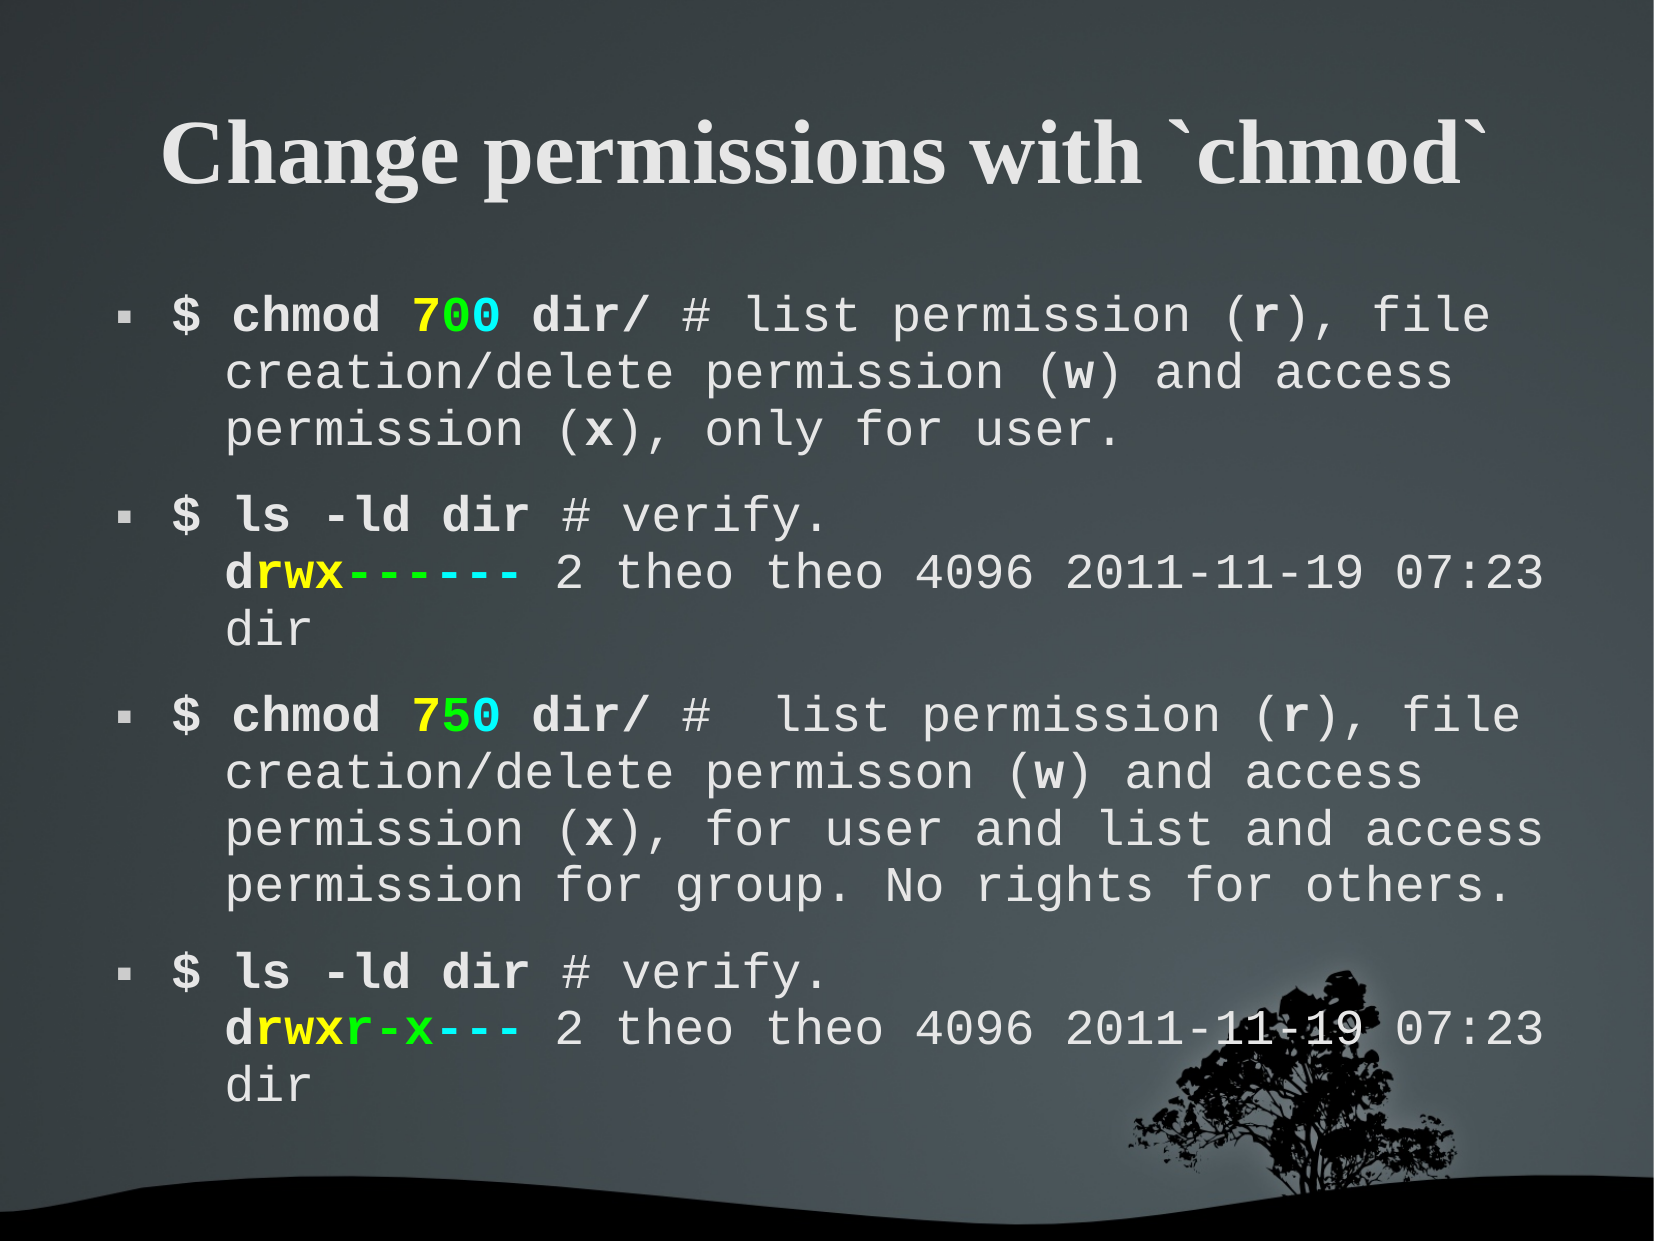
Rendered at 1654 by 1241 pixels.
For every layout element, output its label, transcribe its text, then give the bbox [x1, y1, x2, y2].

list $ chmod 700 dir/ # list permission (r), file creation/delete permission (w) and access permission (x), only for user. $ ls -ld dir # verify. drwx------ 2 theo theo 4096 2011-11-19 07:23 dir $ chmod 750 dir/ # list permission (r), file creation/delete permisson (w) and access permission (x), for user and list and access permission for group. No rights for others. $ ls -ld dir # verify. drwxr-x--- 2 theo theo 4096 2011-11-19 07:23 dir [82, 290, 1571, 1117]
title Change permissions with `chmod` [82, 49, 1571, 257]
picture [0, 0, 1654, 1241]
